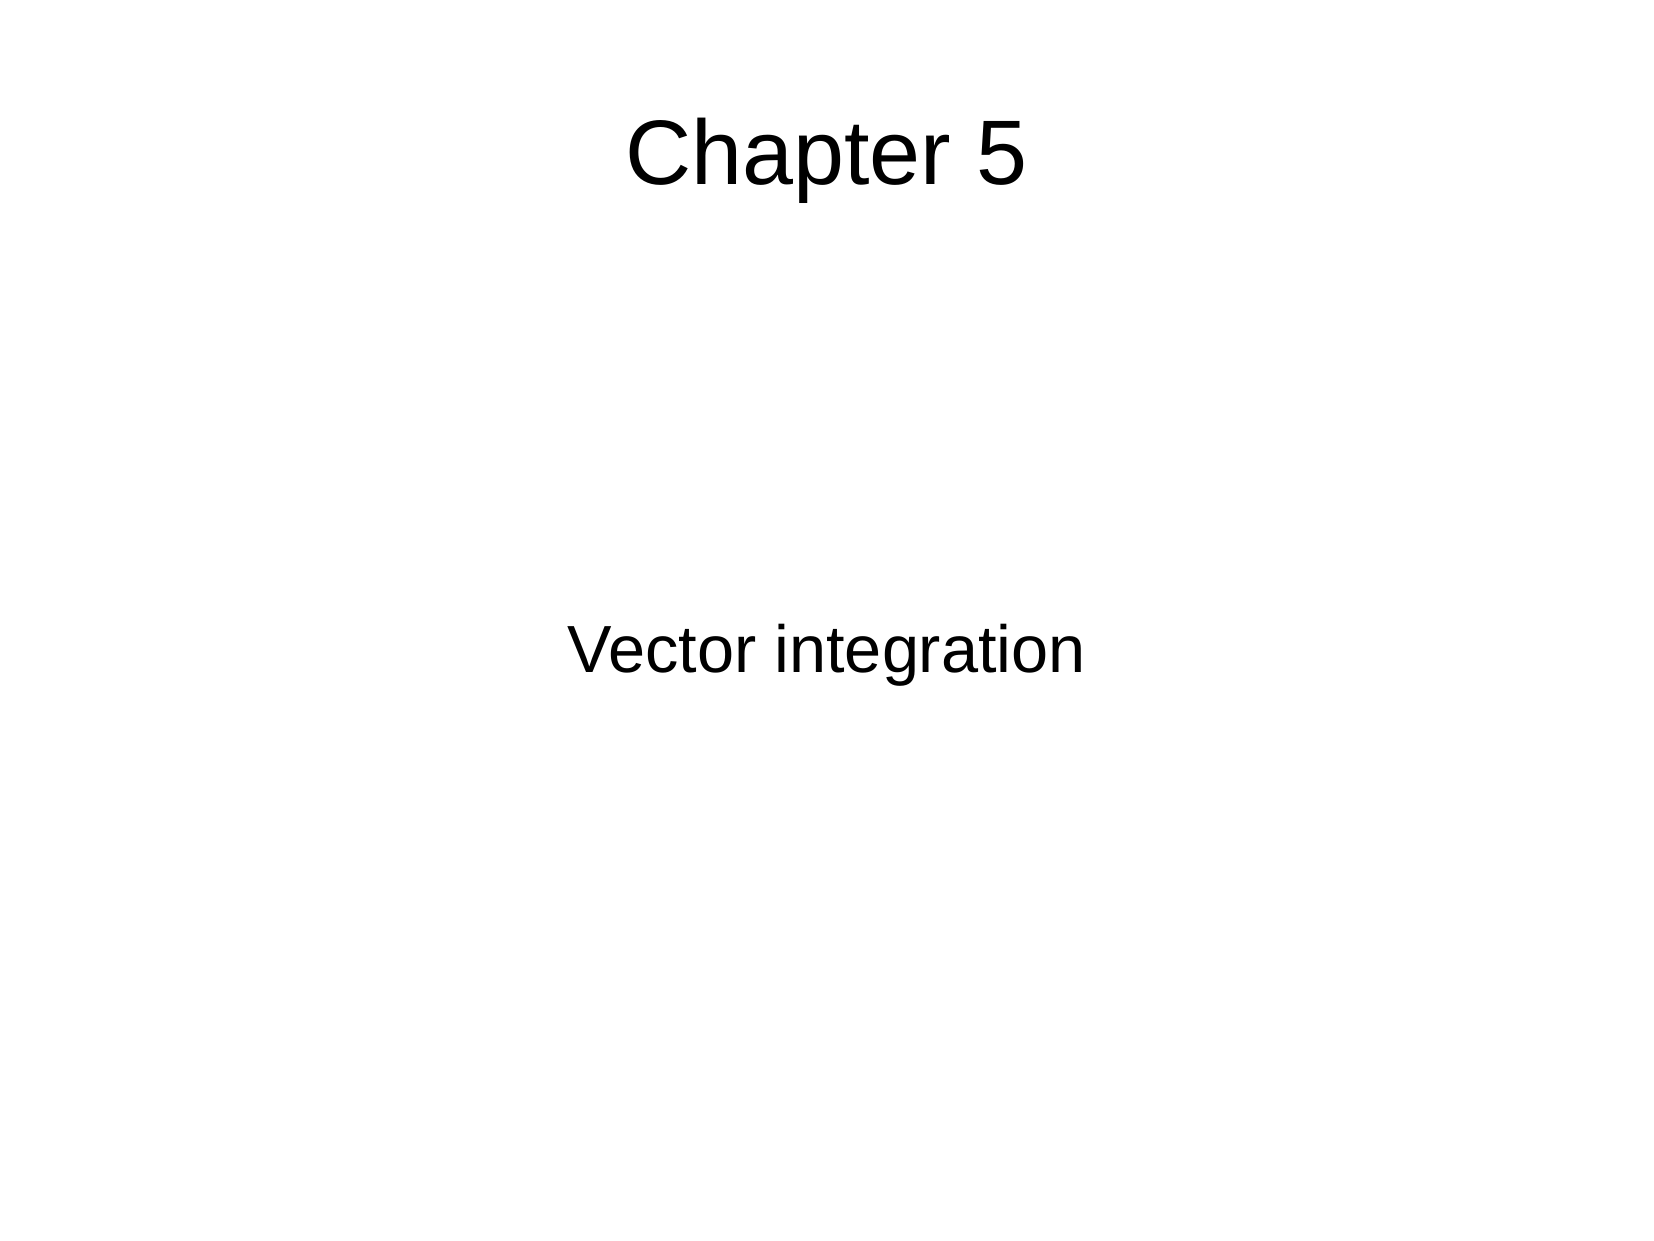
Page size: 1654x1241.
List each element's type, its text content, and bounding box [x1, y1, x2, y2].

subtitle Vector integration [82, 290, 1571, 1010]
title Chapter 5 [82, 49, 1571, 257]
